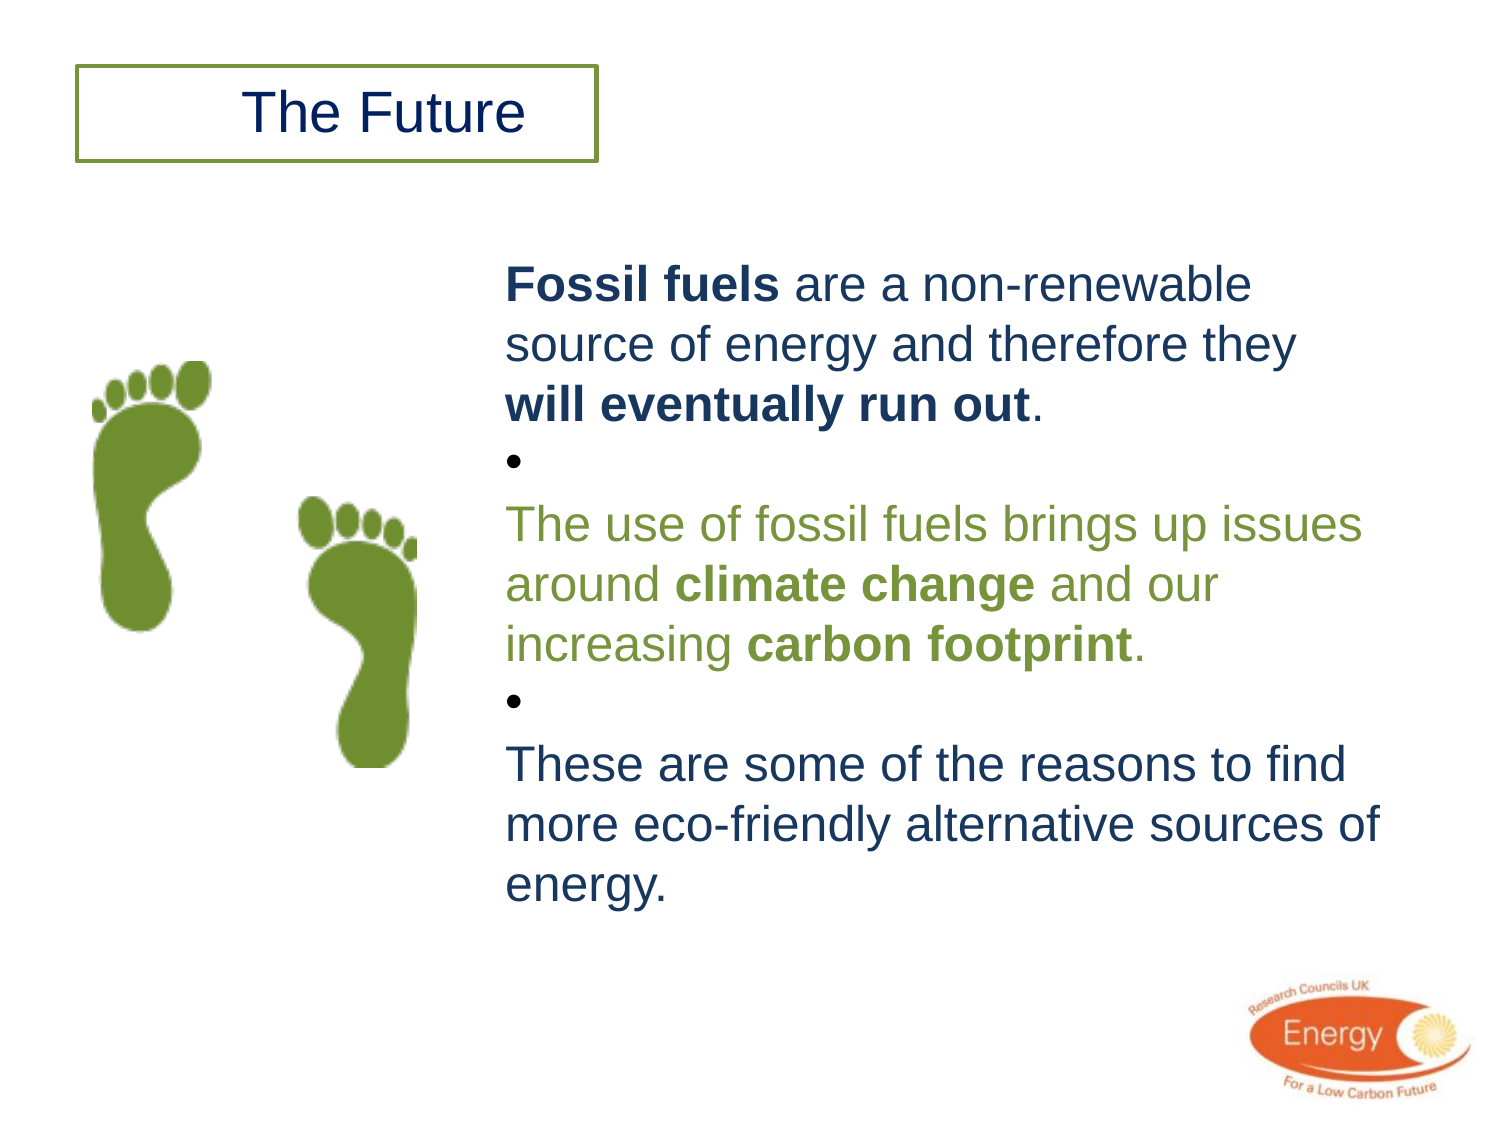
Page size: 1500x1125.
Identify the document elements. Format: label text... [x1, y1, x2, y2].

text_box The Future [76, 66, 597, 162]
text_box Fossil fuels are a non-renewable source of energy and therefore they will eventually run out. The use of fossil fuels brings up issues around climate change and our increasing carbon footprint. These are some of the reasons to find more eco-friendly alternative sources of energy. [490, 243, 1400, 919]
picture [92, 361, 417, 768]
